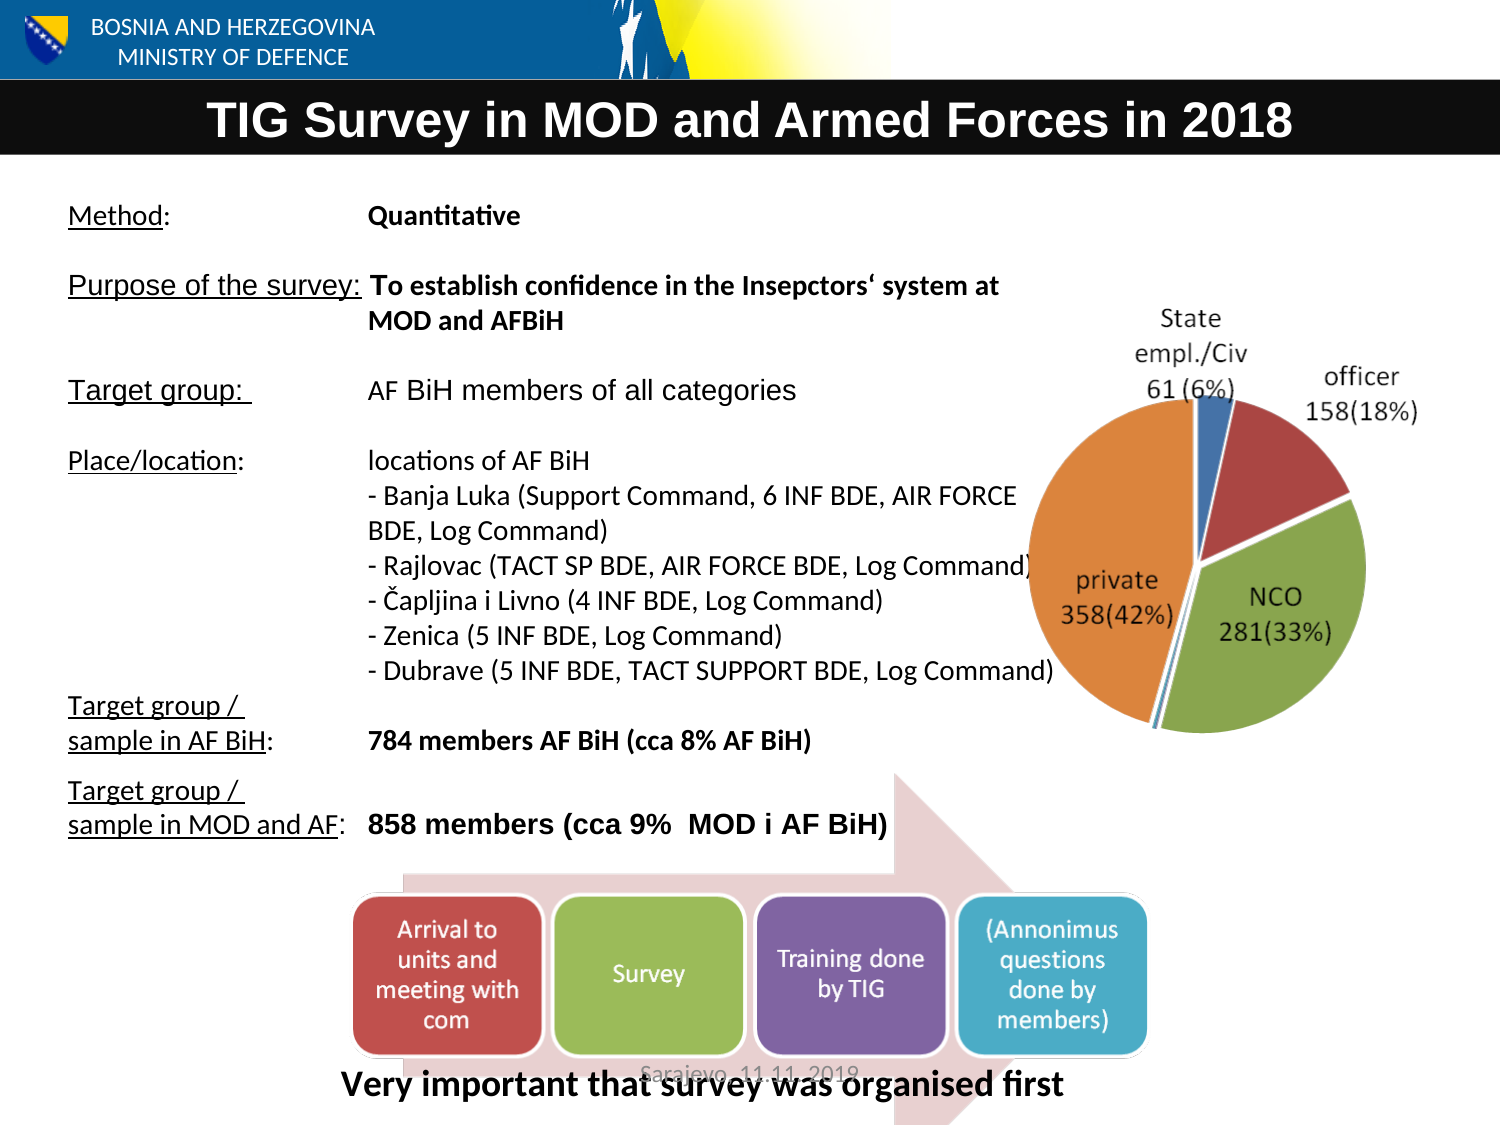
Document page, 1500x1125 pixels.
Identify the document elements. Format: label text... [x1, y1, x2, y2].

picture [0, 0, 1500, 79]
picture [348, 849, 1152, 1125]
text_box Very important that survey was organised first [281, 1051, 1126, 1112]
text_box Method: Quantitative Purpose of the survey: To establish confidence in the Insepctors‘ system at MOD and AFBiH Target group: AF BiH members of all categories Place/location: locations of AF BiH - Banja Luka (Support Command, 6 INF BDE, AIR FORCE BDE, Log Command) - Rajlovac (TACT SP BDE, AIR FORCE BDE, Log Command) - Čapljina i Livno (4 INF BDE, Log Command) - Zenica (5 INF BDE, Log Command) - Dubrave (5 INF BDE, TACT SUPPORT BDE, Log Command) Target group / sample in AF BiH: 784 members AF BiH (cca 8% AF BiH) [53, 188, 1081, 763]
text_box Sarajevo, 11.11. 2019 [512, 1042, 988, 1103]
title TIG Survey in MOD and Armed Forces in 2018 [0, 79, 1500, 155]
picture [878, 293, 1500, 735]
text_box Target group / sample in MOD and AF: 858 members (cca 9% MOD i AF BiH) [53, 763, 1500, 849]
